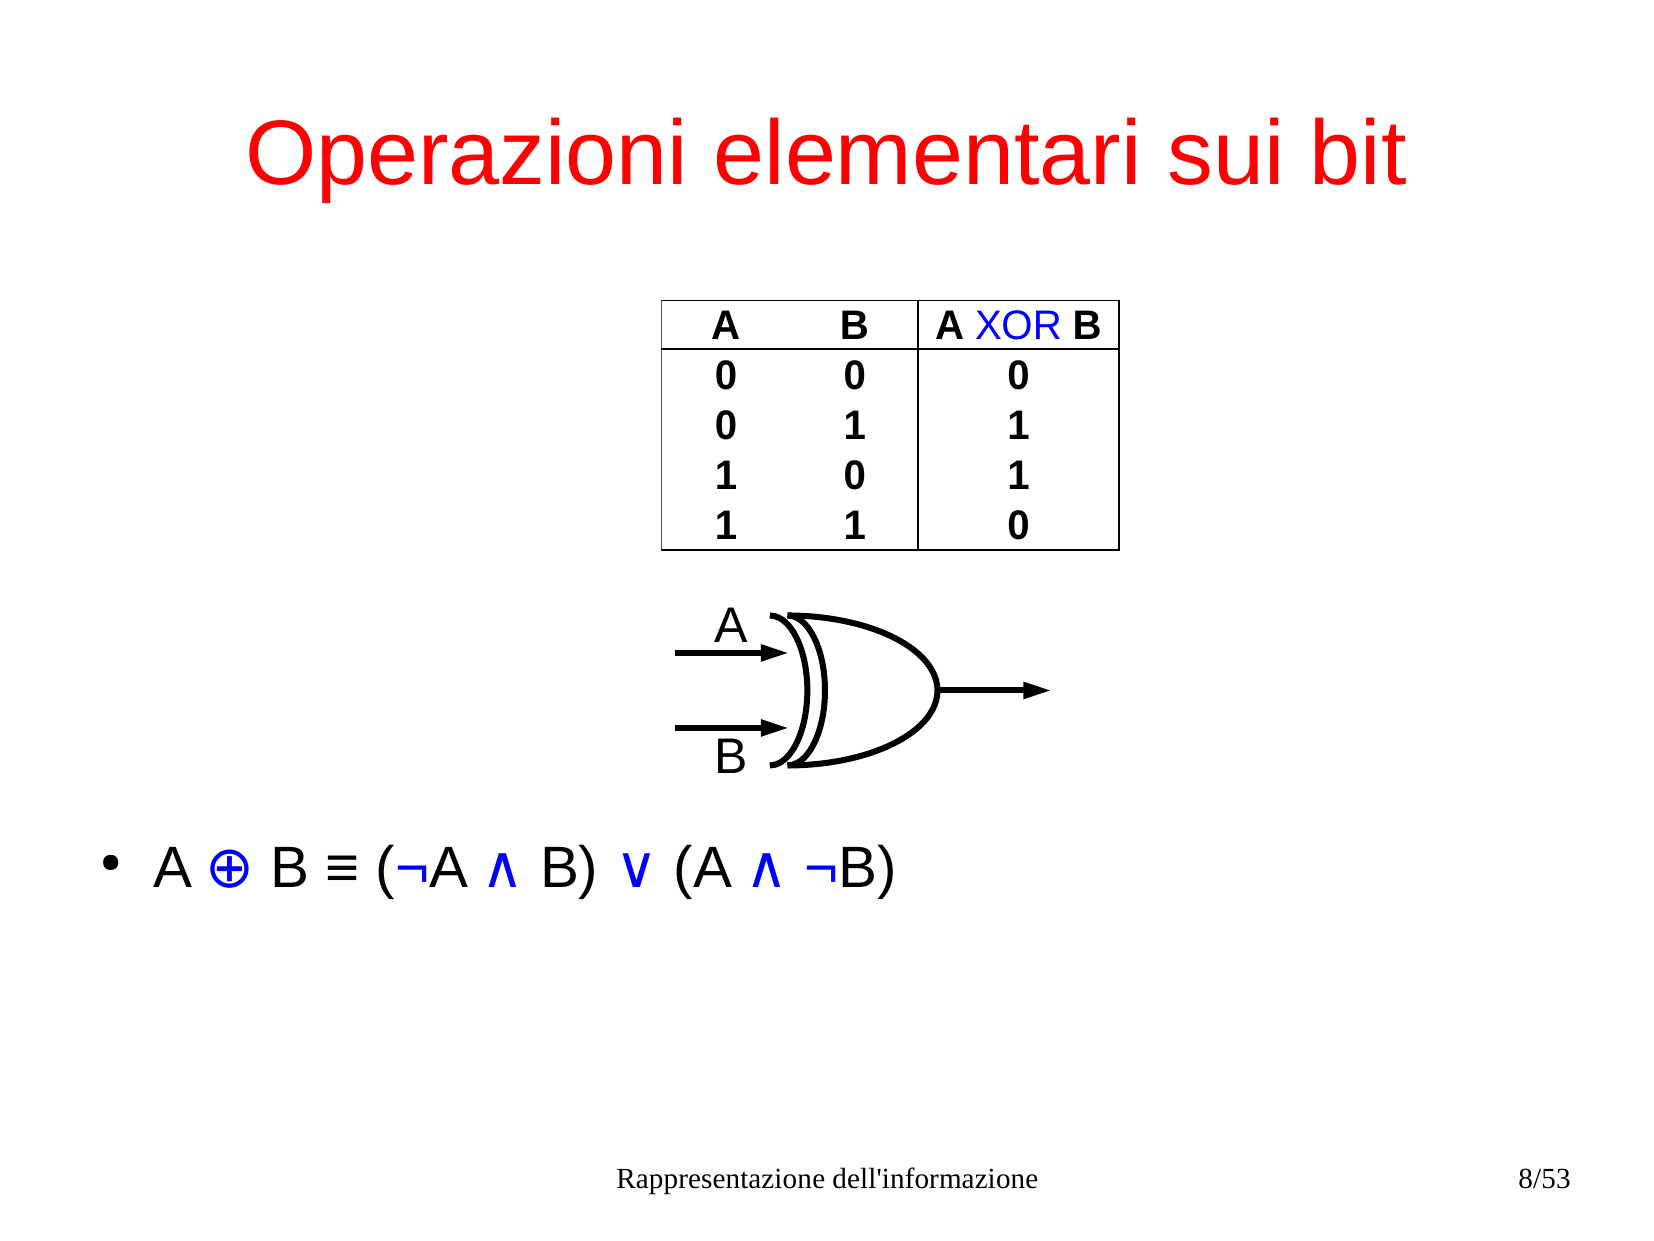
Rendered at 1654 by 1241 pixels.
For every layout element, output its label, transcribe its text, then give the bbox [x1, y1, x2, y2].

chart [661, 300, 1249, 578]
list A ⊕ B ≡ (¬A ∧ B) ∨ (A ∧ ¬B) [82, 825, 1571, 1126]
title Operazioni elementari sui bit [82, 49, 1571, 257]
